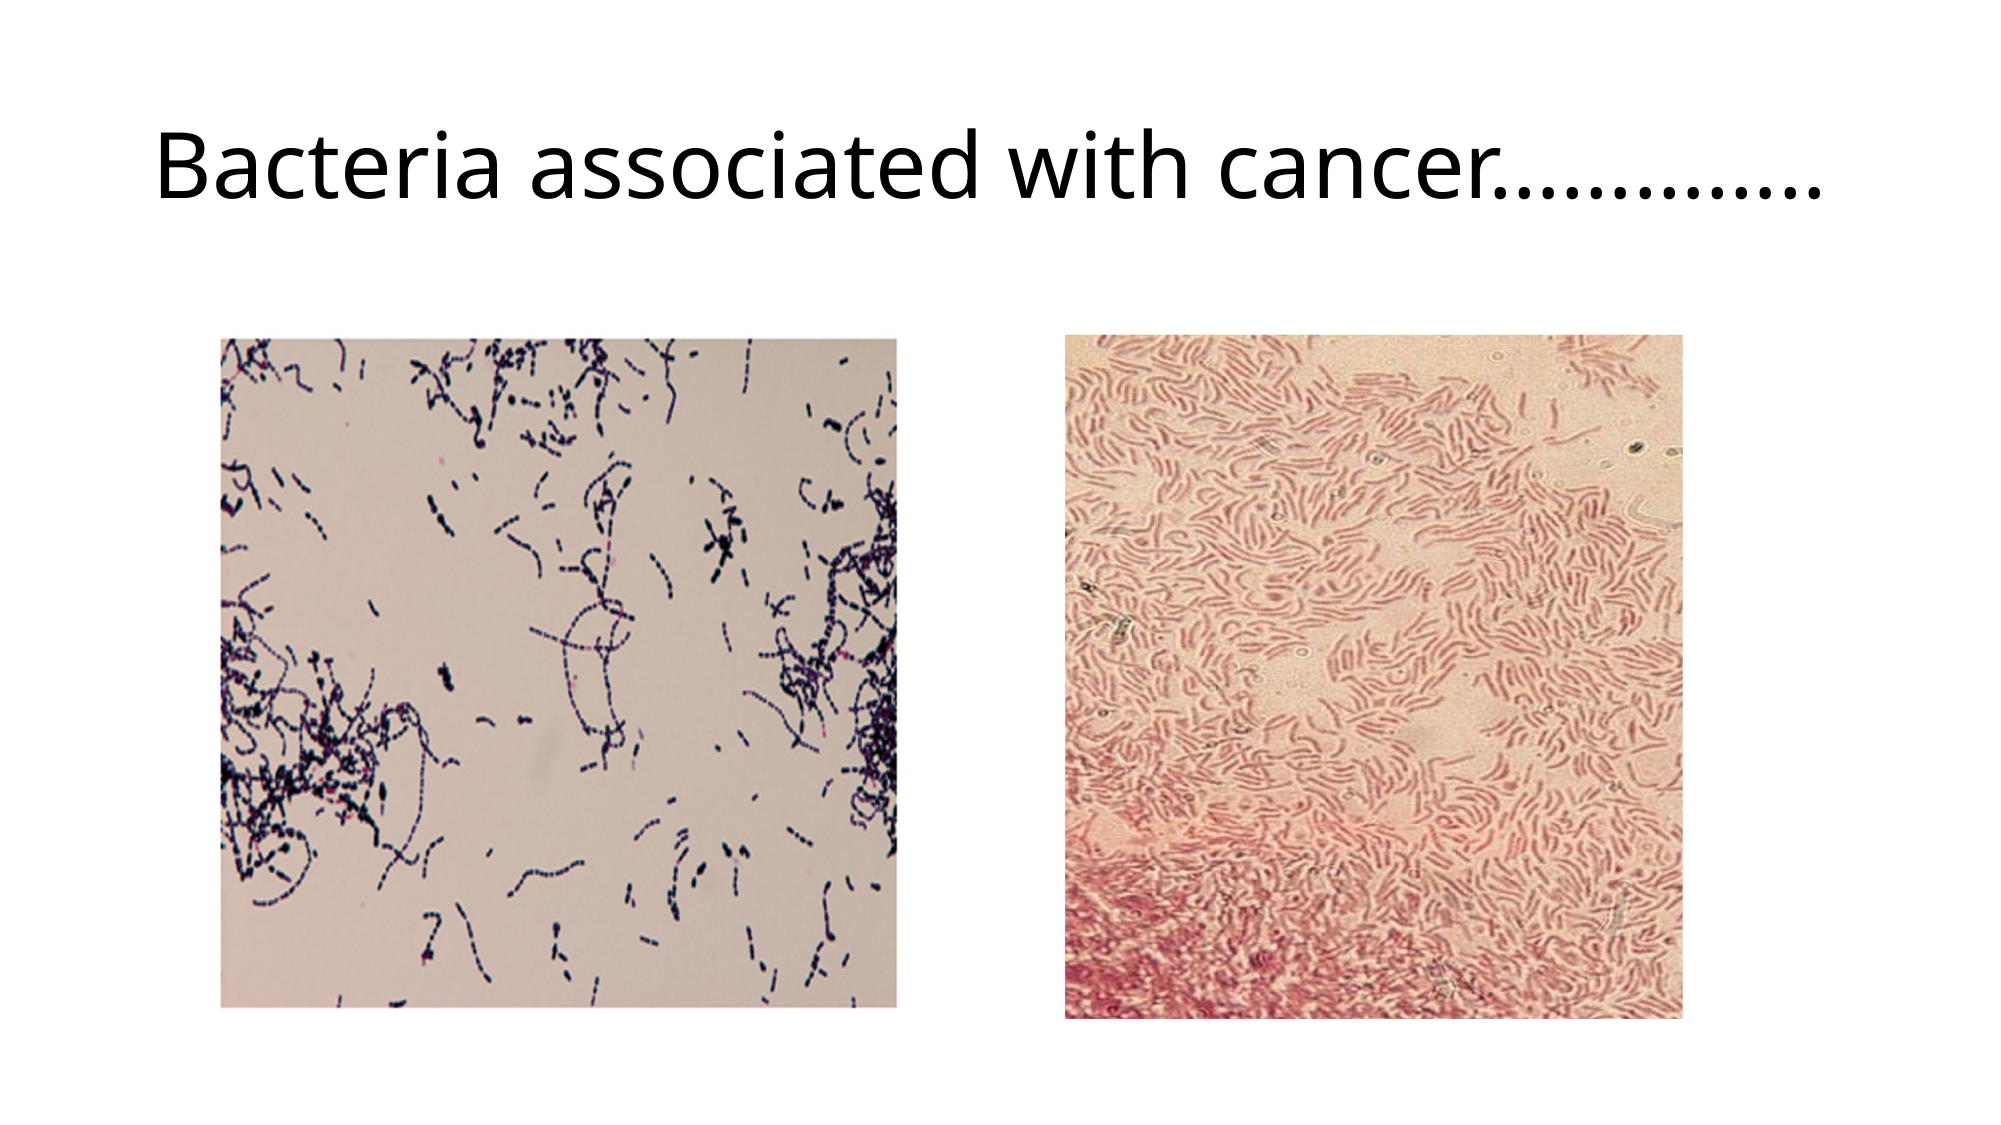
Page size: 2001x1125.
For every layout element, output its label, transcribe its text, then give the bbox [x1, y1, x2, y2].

picture [217, 334, 900, 1012]
title Bacteria associated with cancer………….. [137, 59, 1863, 278]
picture [1064, 334, 1683, 1019]
